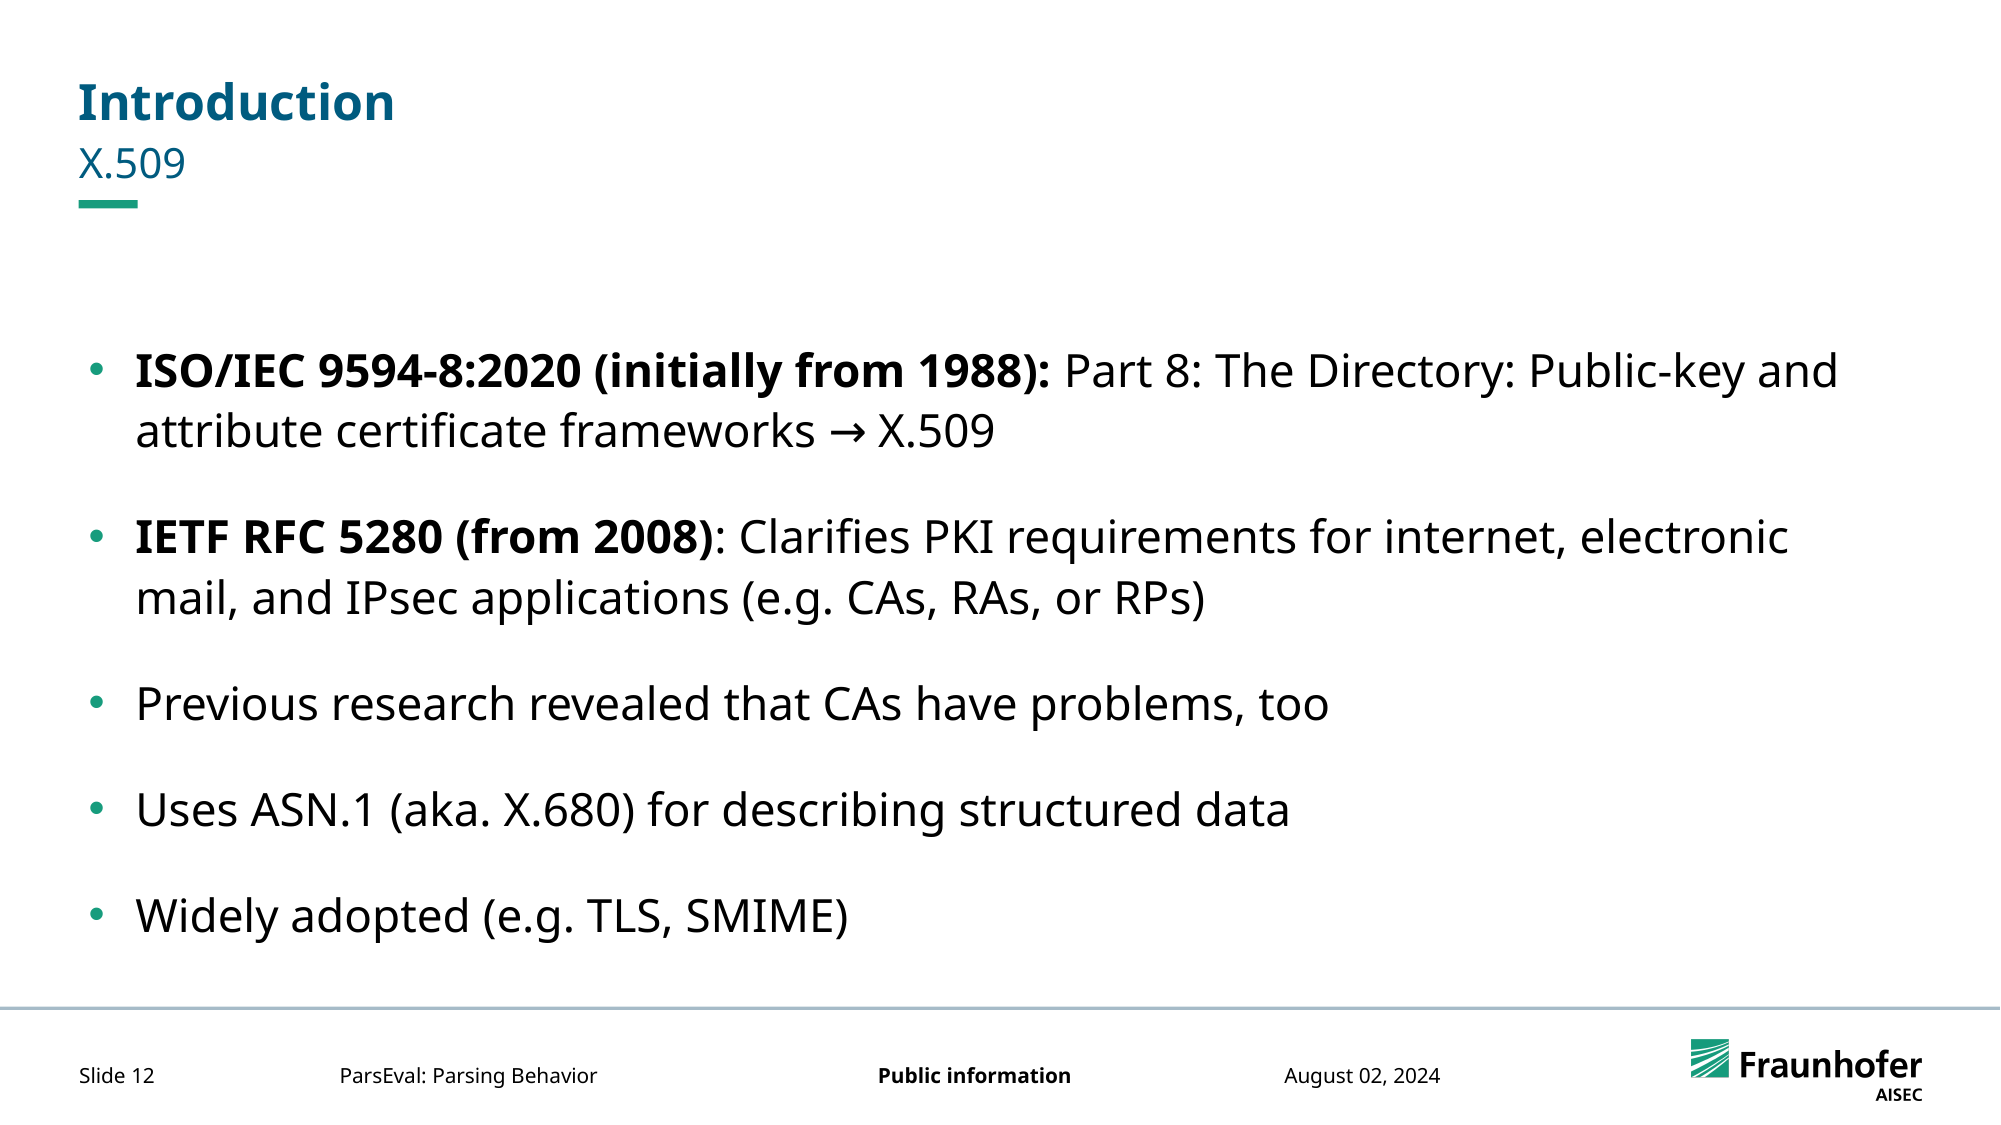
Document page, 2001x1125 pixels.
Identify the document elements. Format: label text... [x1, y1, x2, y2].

picture [1691, 1039, 1922, 1101]
list ISO/IEC 9594-8:2020 (initially from 1988): Part 8: The Directory: Public-key and attribute certificate frameworks → X.509 IETF RFC 5280 (from 2008): Clarifies PKI requirements for internet, electronic mail, and IPsec applications (e.g. CAs, RAs, or RPs) Previous research revealed that CAs have problems, too Uses ASN.1 (aka. X.680) for describing structured data Widely adopted (e.g. TLS, SMIME) [88, 206, 1890, 945]
title Introduction [78, 64, 1922, 127]
list X.509 [78, 127, 1922, 191]
